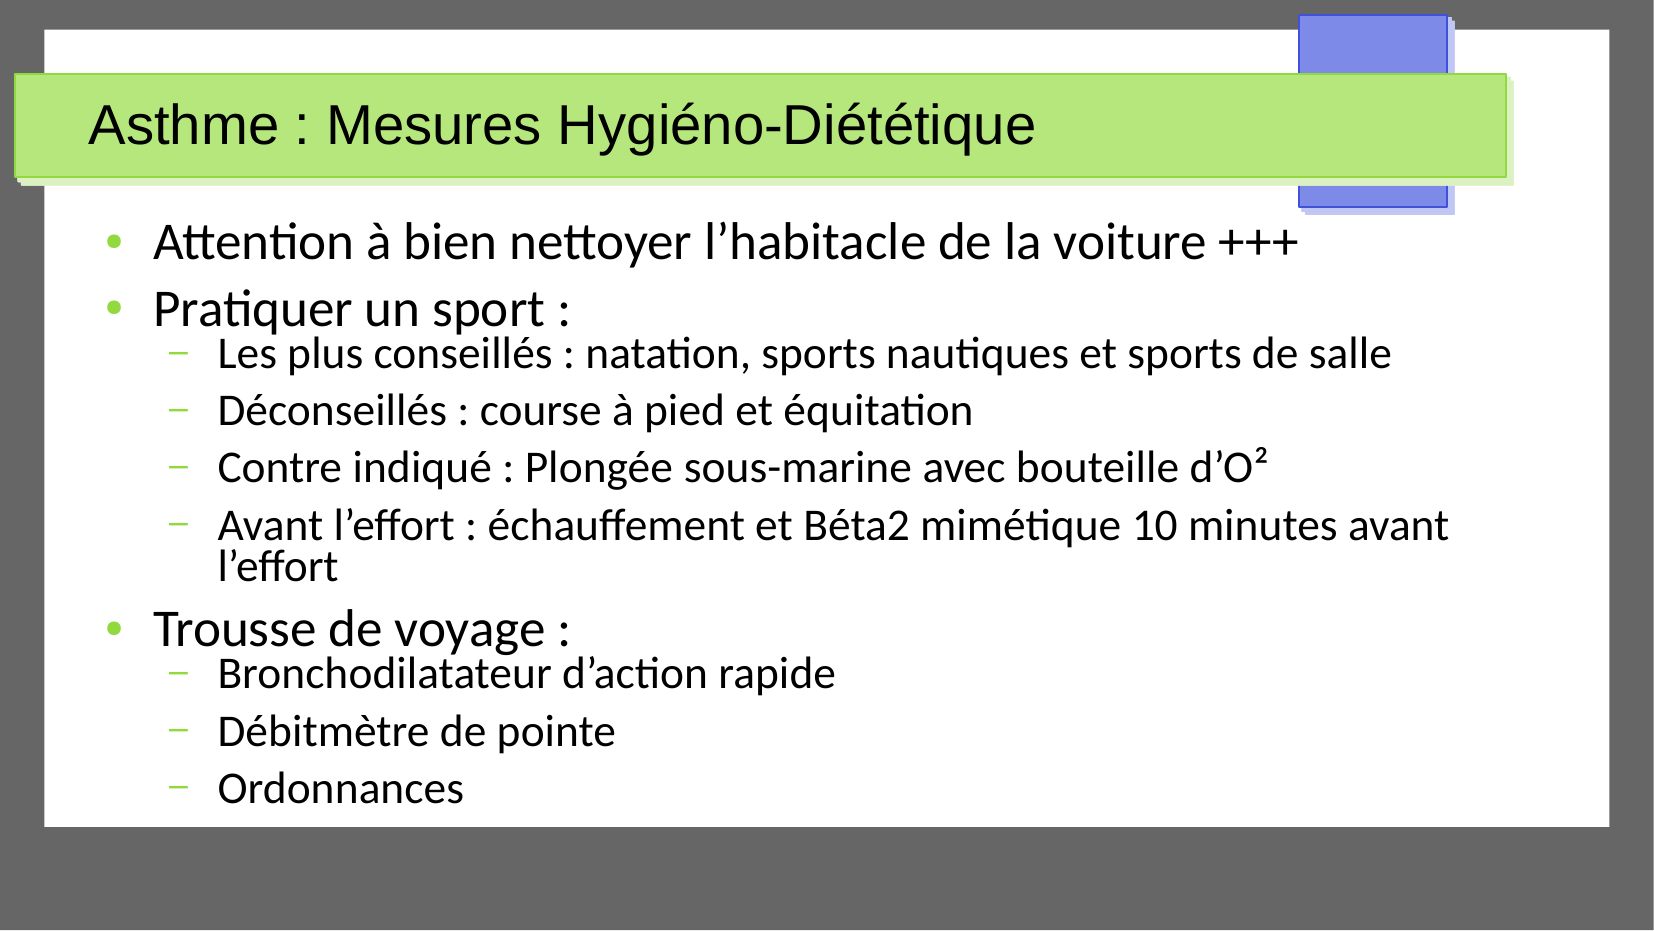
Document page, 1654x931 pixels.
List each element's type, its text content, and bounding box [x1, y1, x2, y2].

list Attention à bien nettoyer l’habitacle de la voiture +++ Pratiquer un sport : Les plus conseillés : natation, sports nautiques et sports de salle Déconseillés : course à pied et équitation Contre indiqué : Plongée sous-marine avec bouteille d’O² Avant l’effort : échauffement et Béta2 mimétique 10 minutes avant l’effort Trousse de voyage : Bronchodilatateur d’action rapide Débitmètre de pointe Ordonnances [88, 221, 1565, 813]
title Asthme : Mesures Hygiéno-Diététique [88, 73, 1506, 178]
